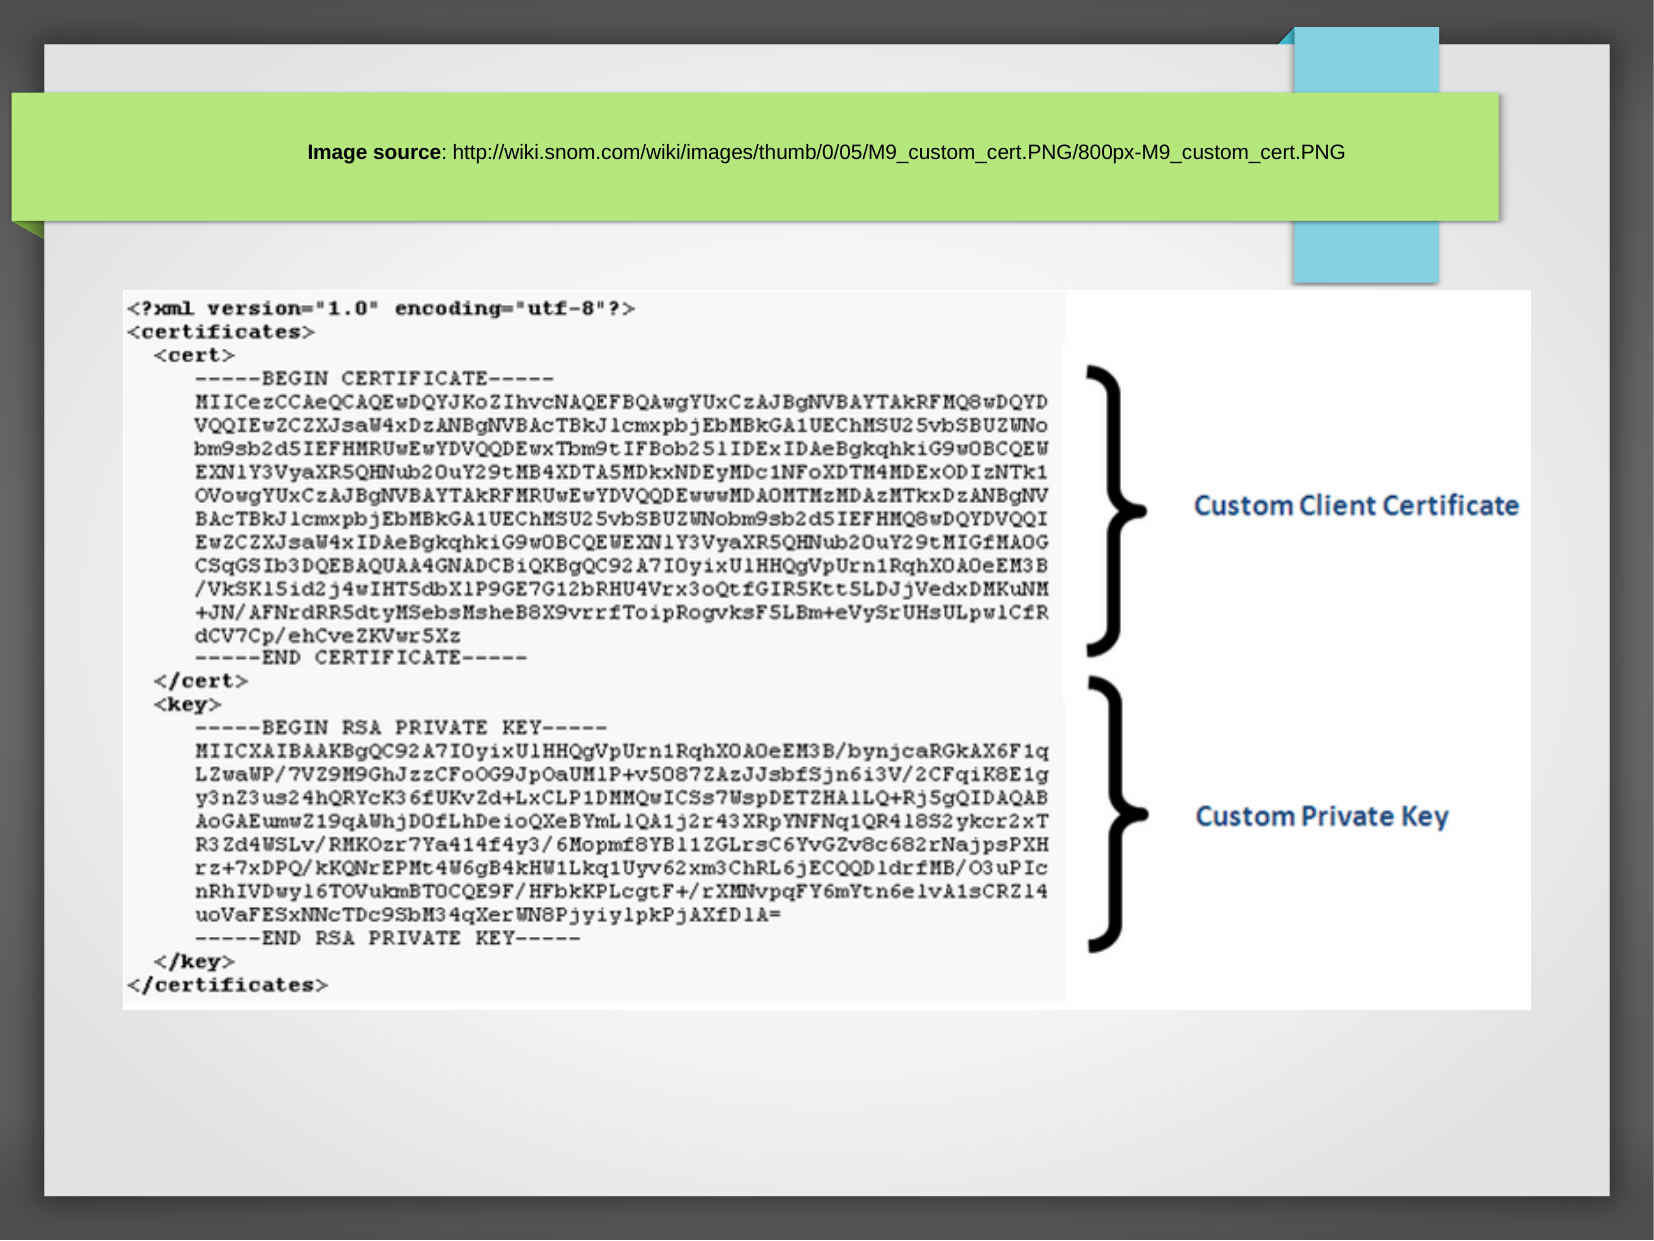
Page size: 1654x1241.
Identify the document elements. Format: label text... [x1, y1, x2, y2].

title Image source: http://wiki.snom.com/wiki/images/thumb/0/05/M9_custom_cert.PNG/800px-M9_custom_cert.PNG [82, 49, 1571, 257]
picture [0, 0, 1654, 1240]
